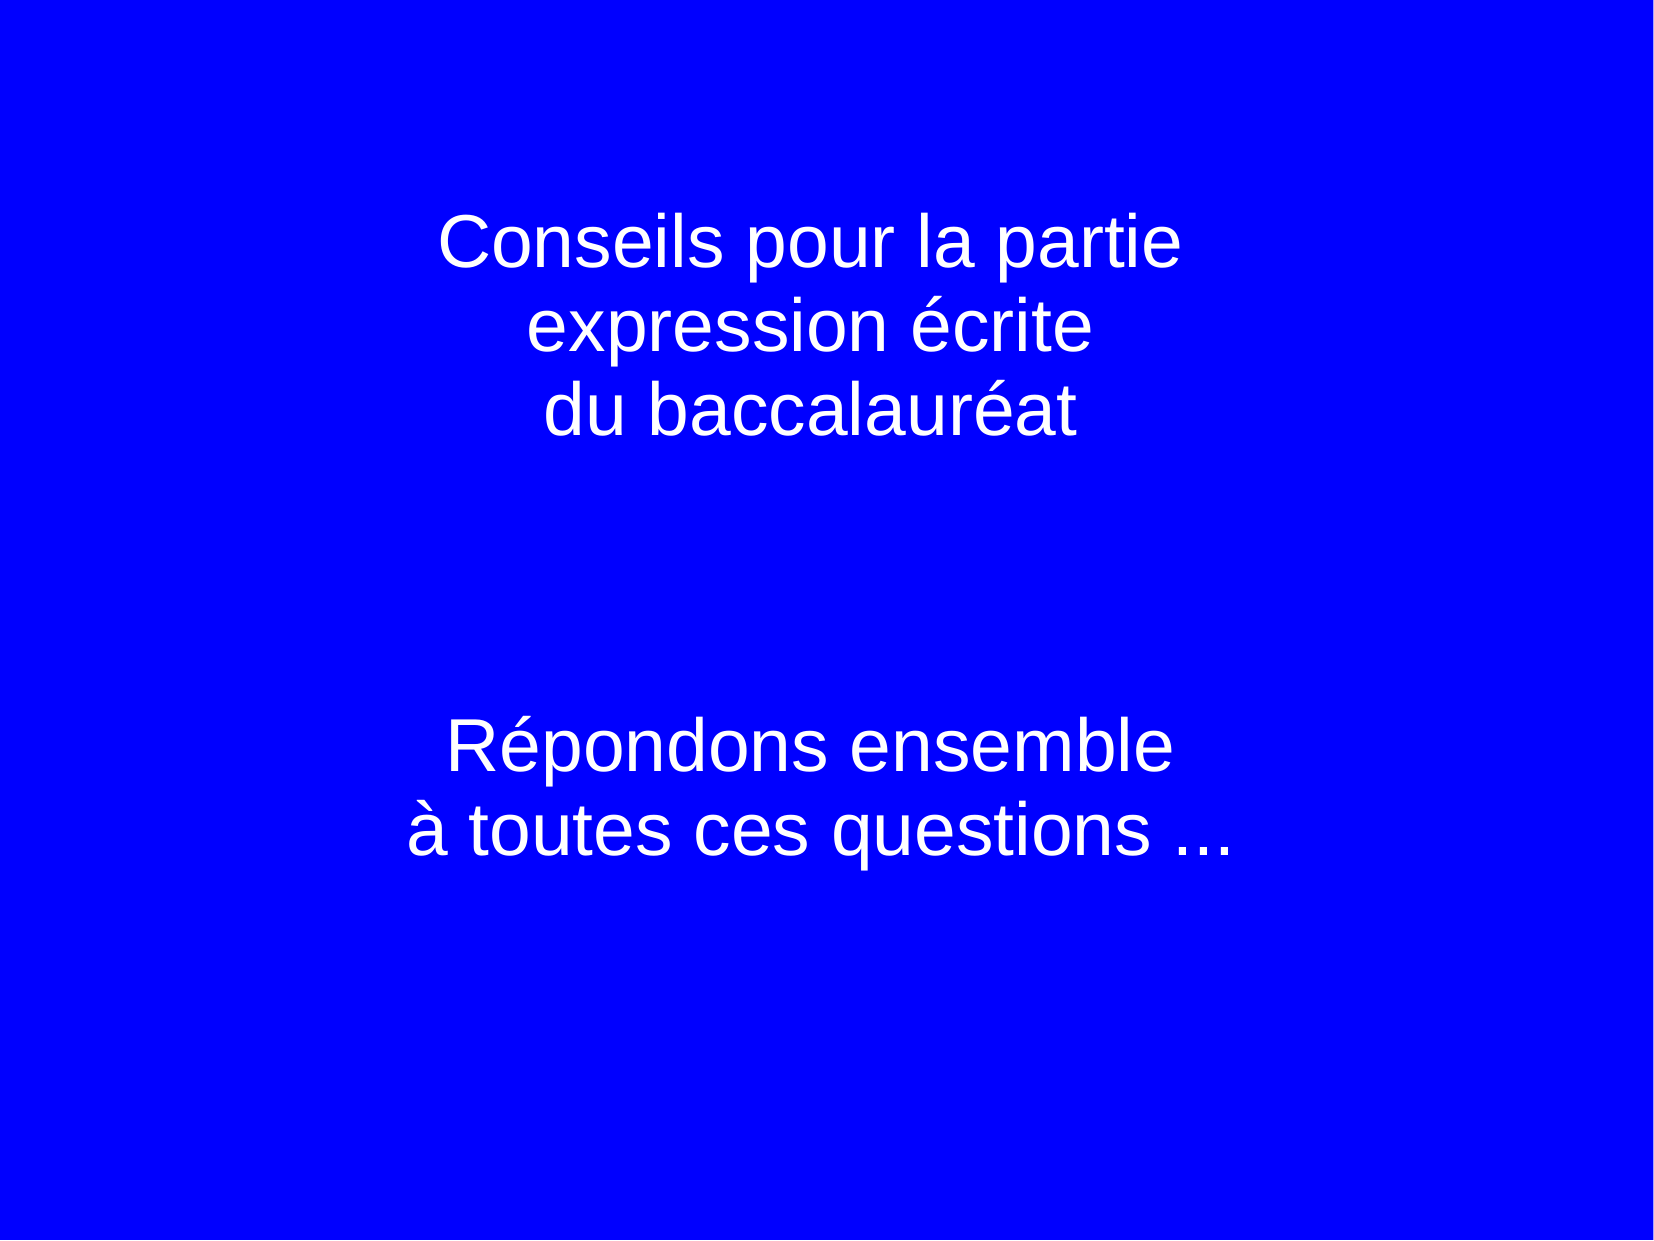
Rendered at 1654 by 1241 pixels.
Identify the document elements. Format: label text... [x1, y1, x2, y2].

subtitle Conseils pour la partie expression écrite du baccalauréat Répondons ensemble à toutes ces questions ... [76, 126, 1565, 945]
